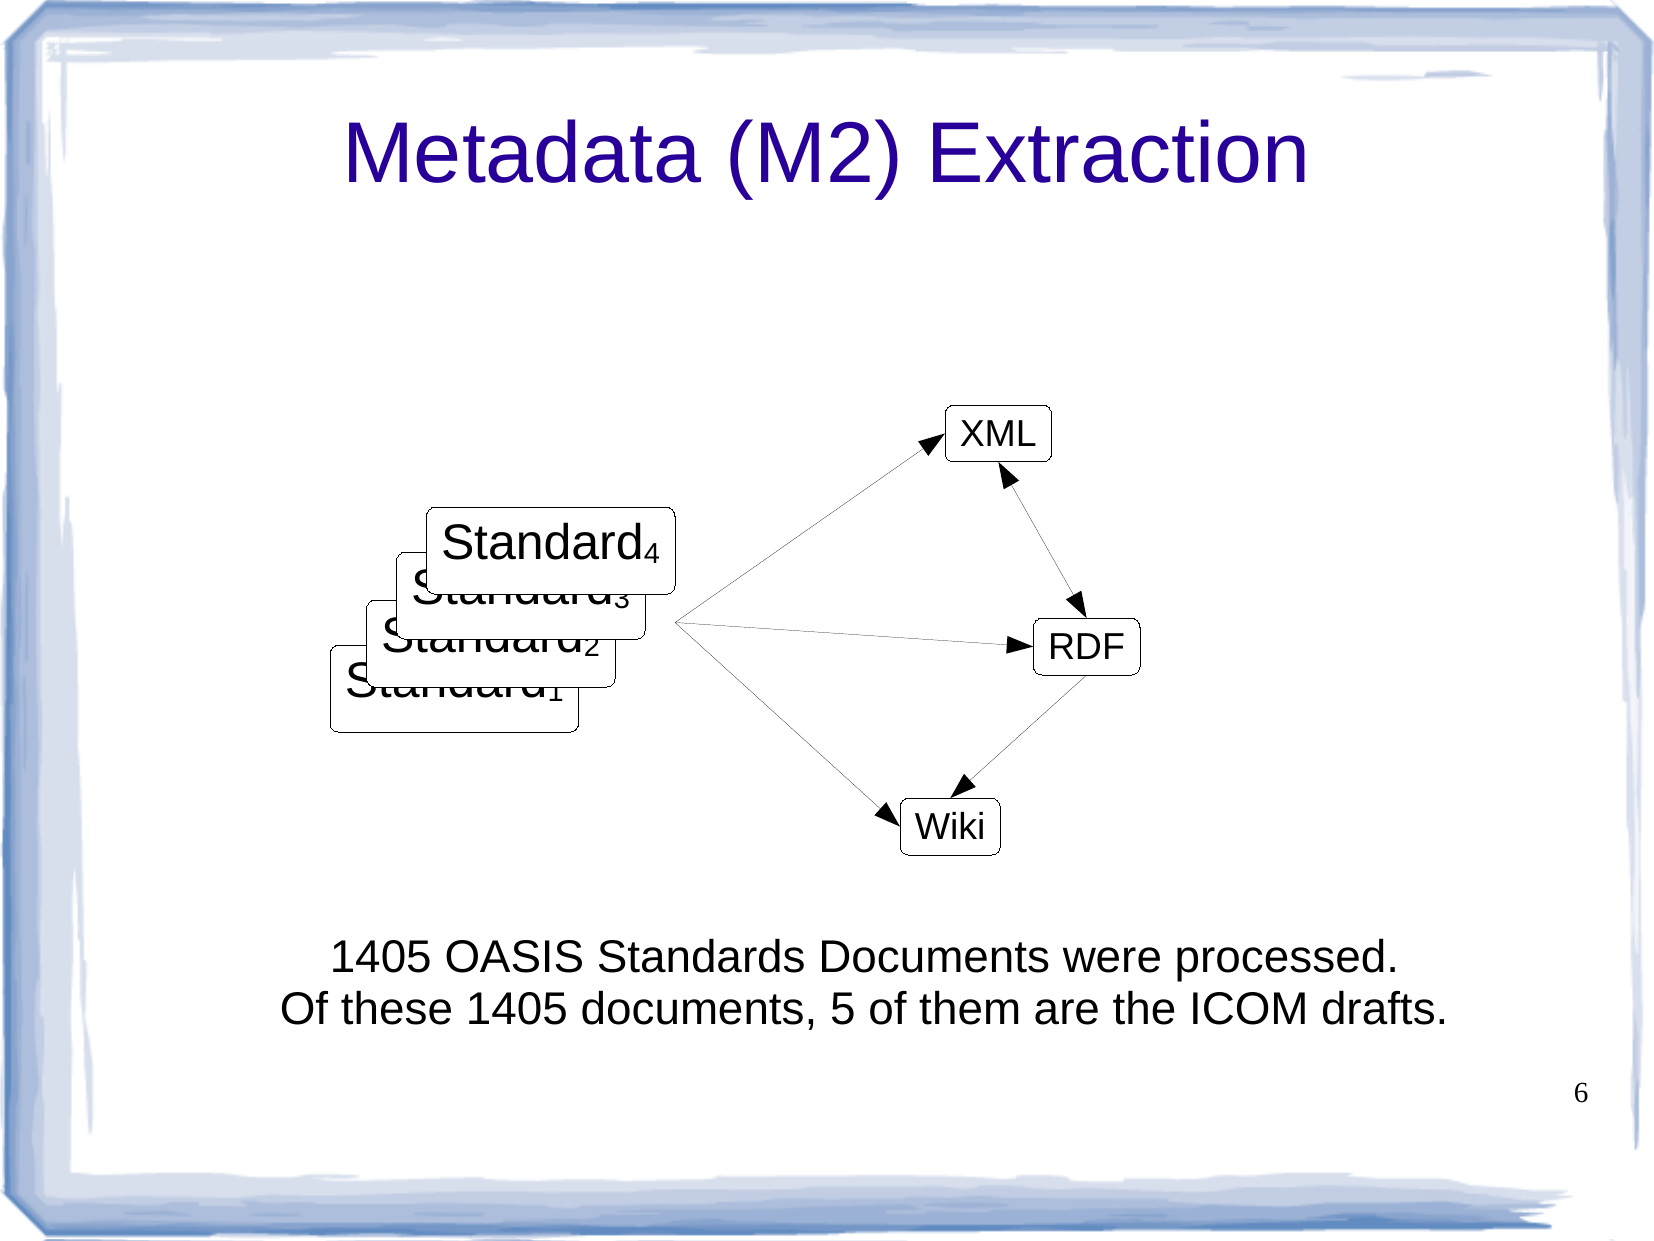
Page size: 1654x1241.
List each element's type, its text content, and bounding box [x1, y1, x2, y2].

text_box 1405 OASIS Standards Documents were processed. Of these 1405 documents, 5 of them are the ICOM drafts. [265, 923, 1465, 1042]
text_box Wiki [900, 798, 1001, 856]
title Metadata (M2) Extraction [82, 49, 1571, 257]
text_box Standard3 [396, 552, 646, 640]
text_box Standard4 [426, 507, 676, 595]
text_box RDF [1033, 618, 1141, 676]
picture [0, 0, 1654, 1241]
text_box Standard2 [366, 600, 616, 688]
text_box Standard1 [330, 645, 579, 733]
text_box XML [945, 405, 1052, 462]
